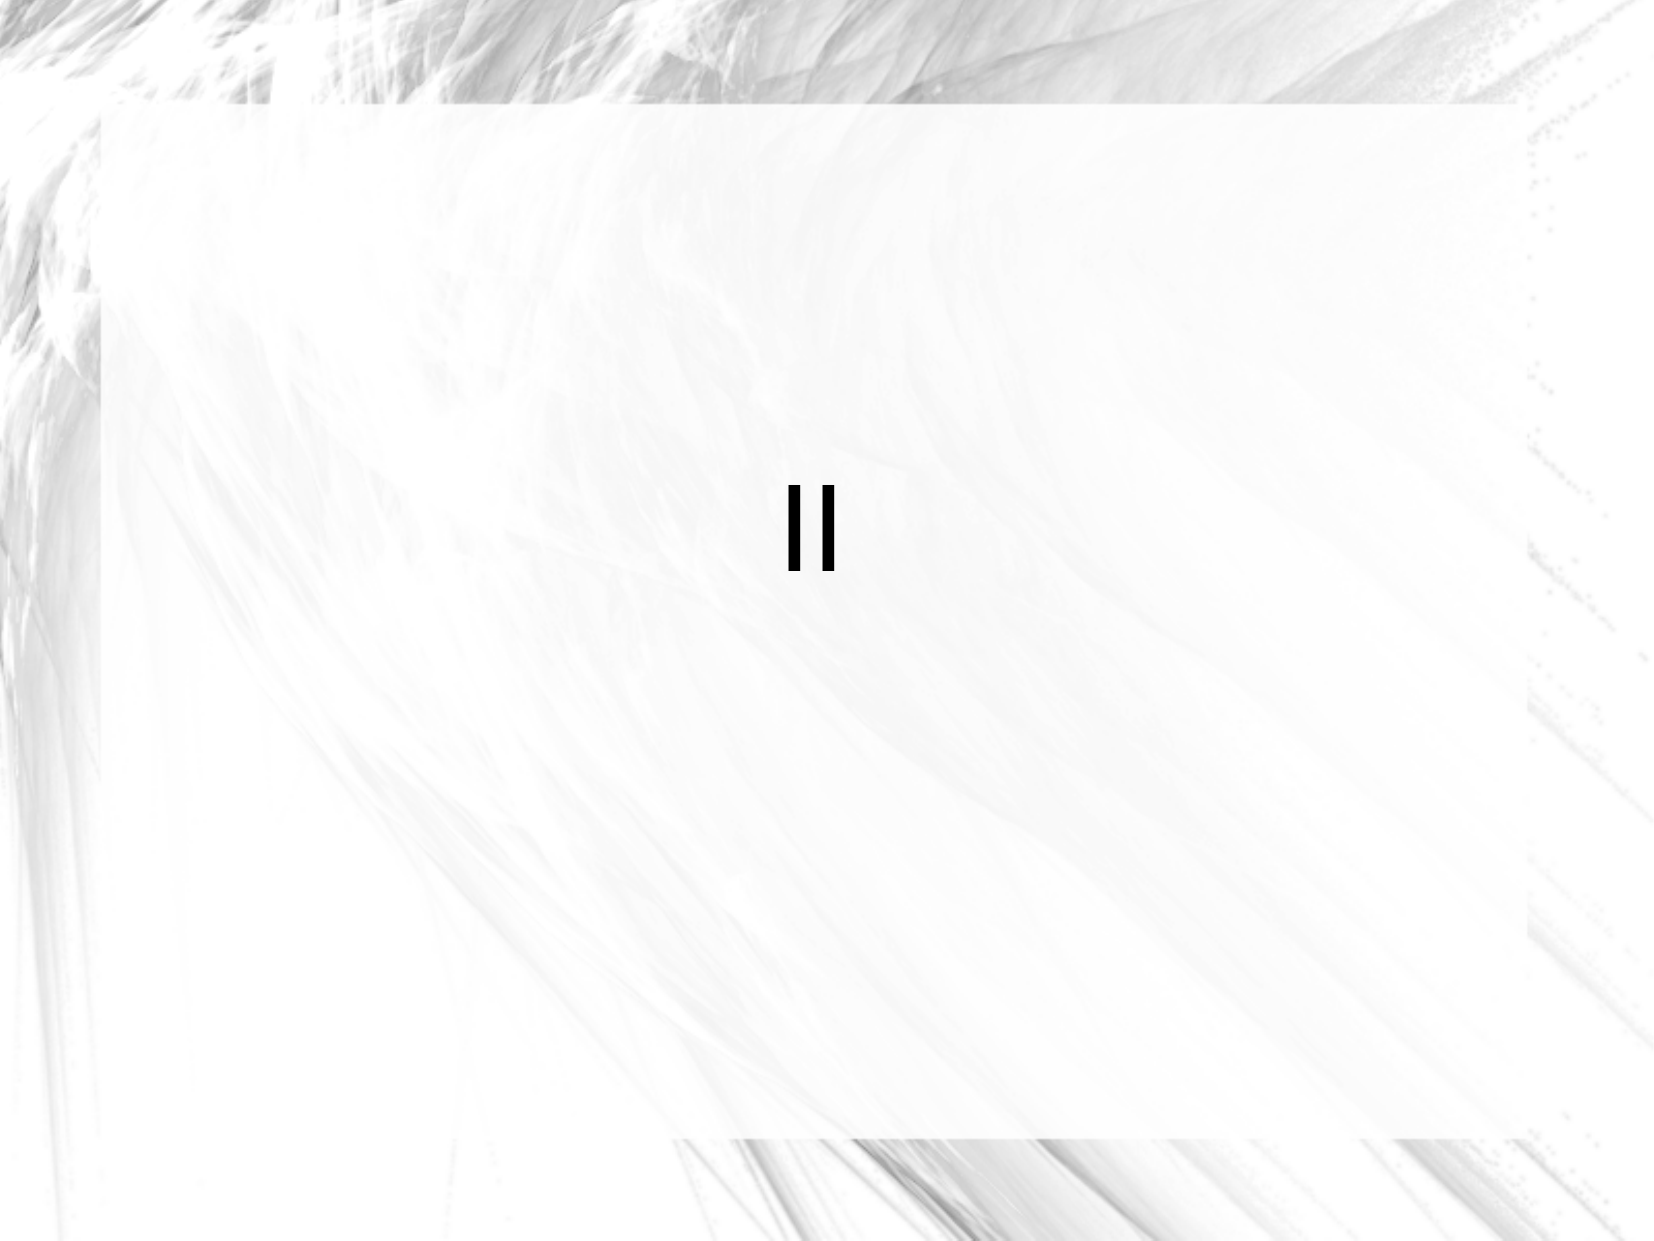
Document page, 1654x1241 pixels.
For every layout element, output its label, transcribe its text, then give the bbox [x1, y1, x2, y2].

picture [0, 0, 1654, 1241]
subtitle II [118, 119, 1506, 938]
